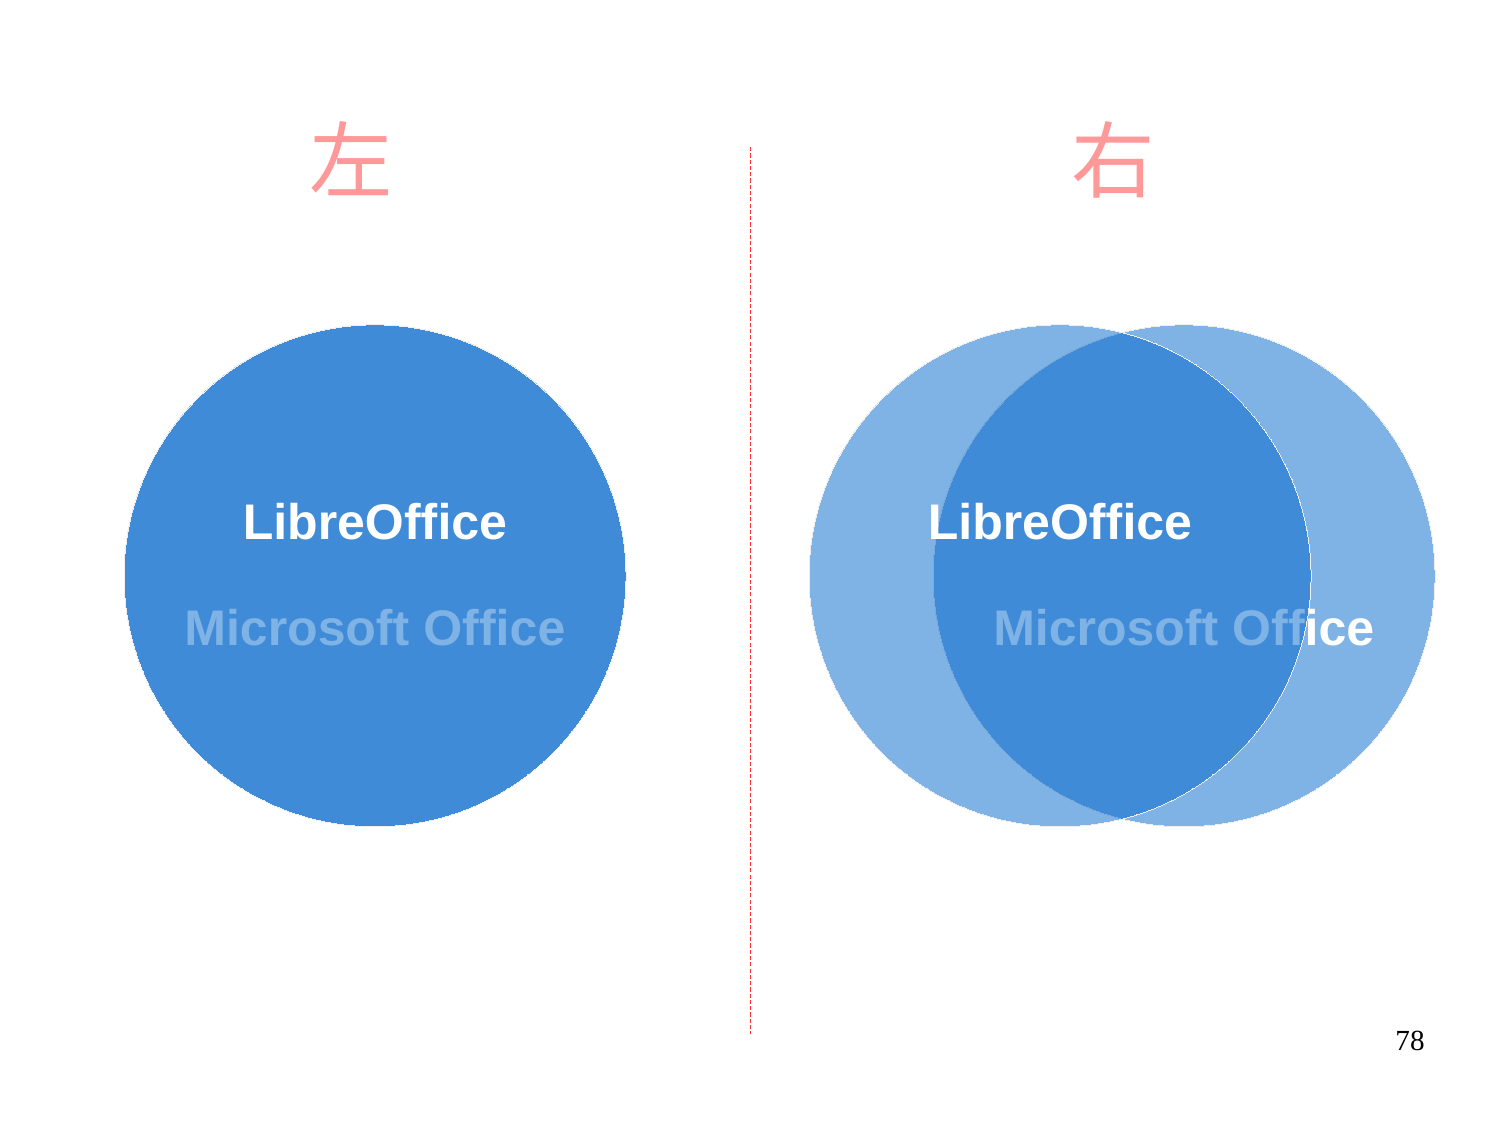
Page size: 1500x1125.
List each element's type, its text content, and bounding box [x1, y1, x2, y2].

text_box LibreOffice [124, 324, 627, 827]
text_box 右 [1056, 94, 1170, 219]
text_box LibreOffice [809, 324, 1312, 827]
text_box Microsoft Office [1123, 324, 1436, 827]
text_box 左 [295, 94, 409, 219]
